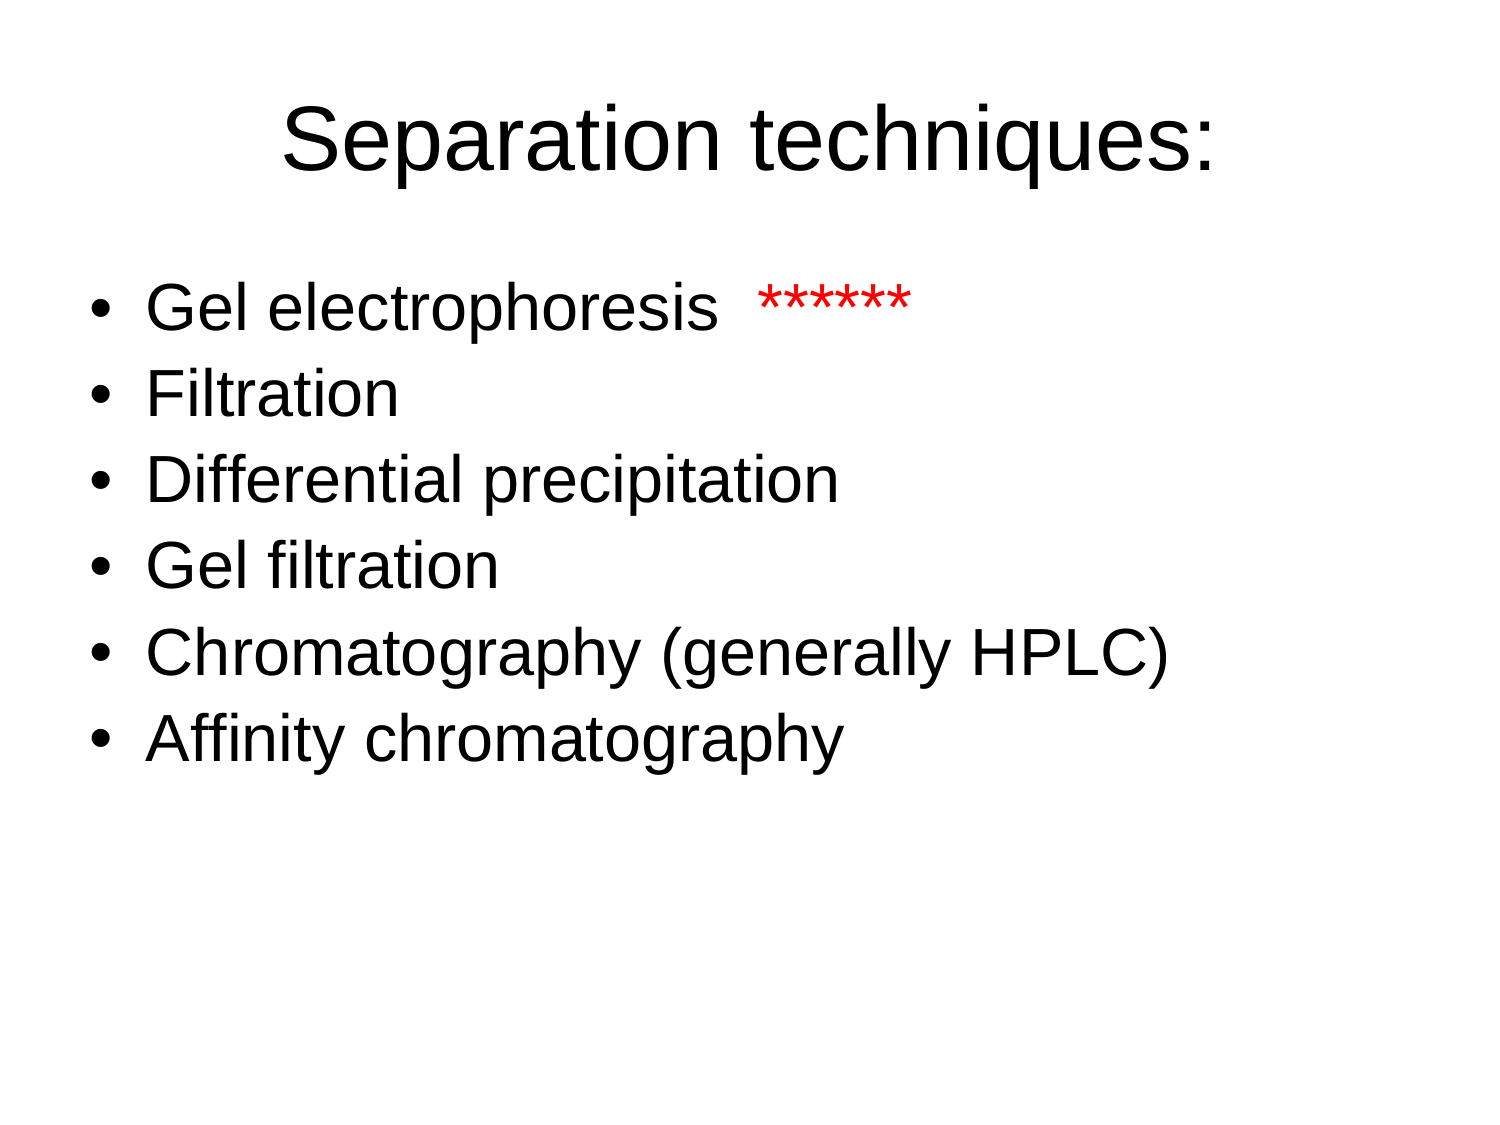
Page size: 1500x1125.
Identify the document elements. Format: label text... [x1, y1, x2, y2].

list Gel electrophoresis ****** Filtration Differential precipitation Gel filtration Chromatography (generally HPLC) Affinity chromatography [75, 262, 1426, 1006]
title Separation techniques: [75, 45, 1426, 233]
